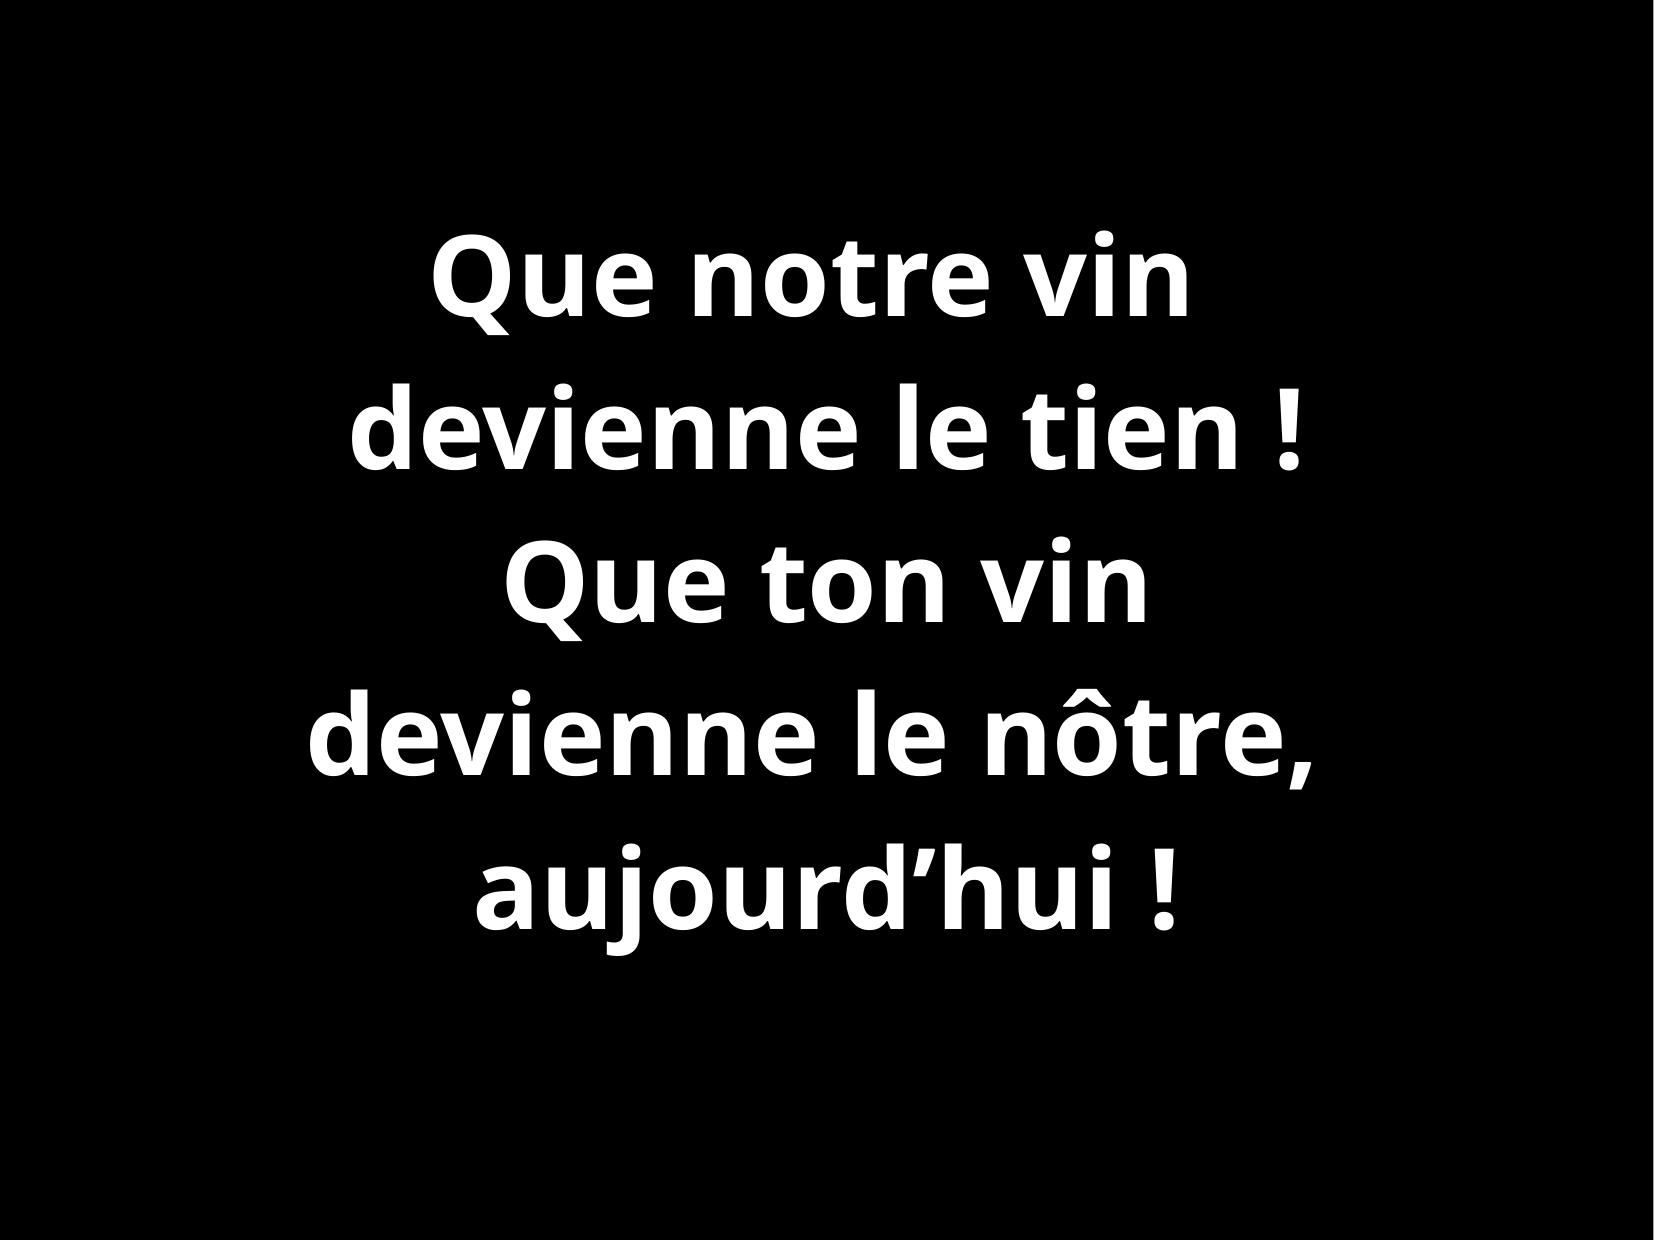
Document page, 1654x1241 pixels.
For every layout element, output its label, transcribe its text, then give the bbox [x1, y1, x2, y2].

subtitle Que notre vin devienne le tien ! Que ton vin devienne le nôtre, aujourd’hui ! [0, 0, 1654, 1207]
